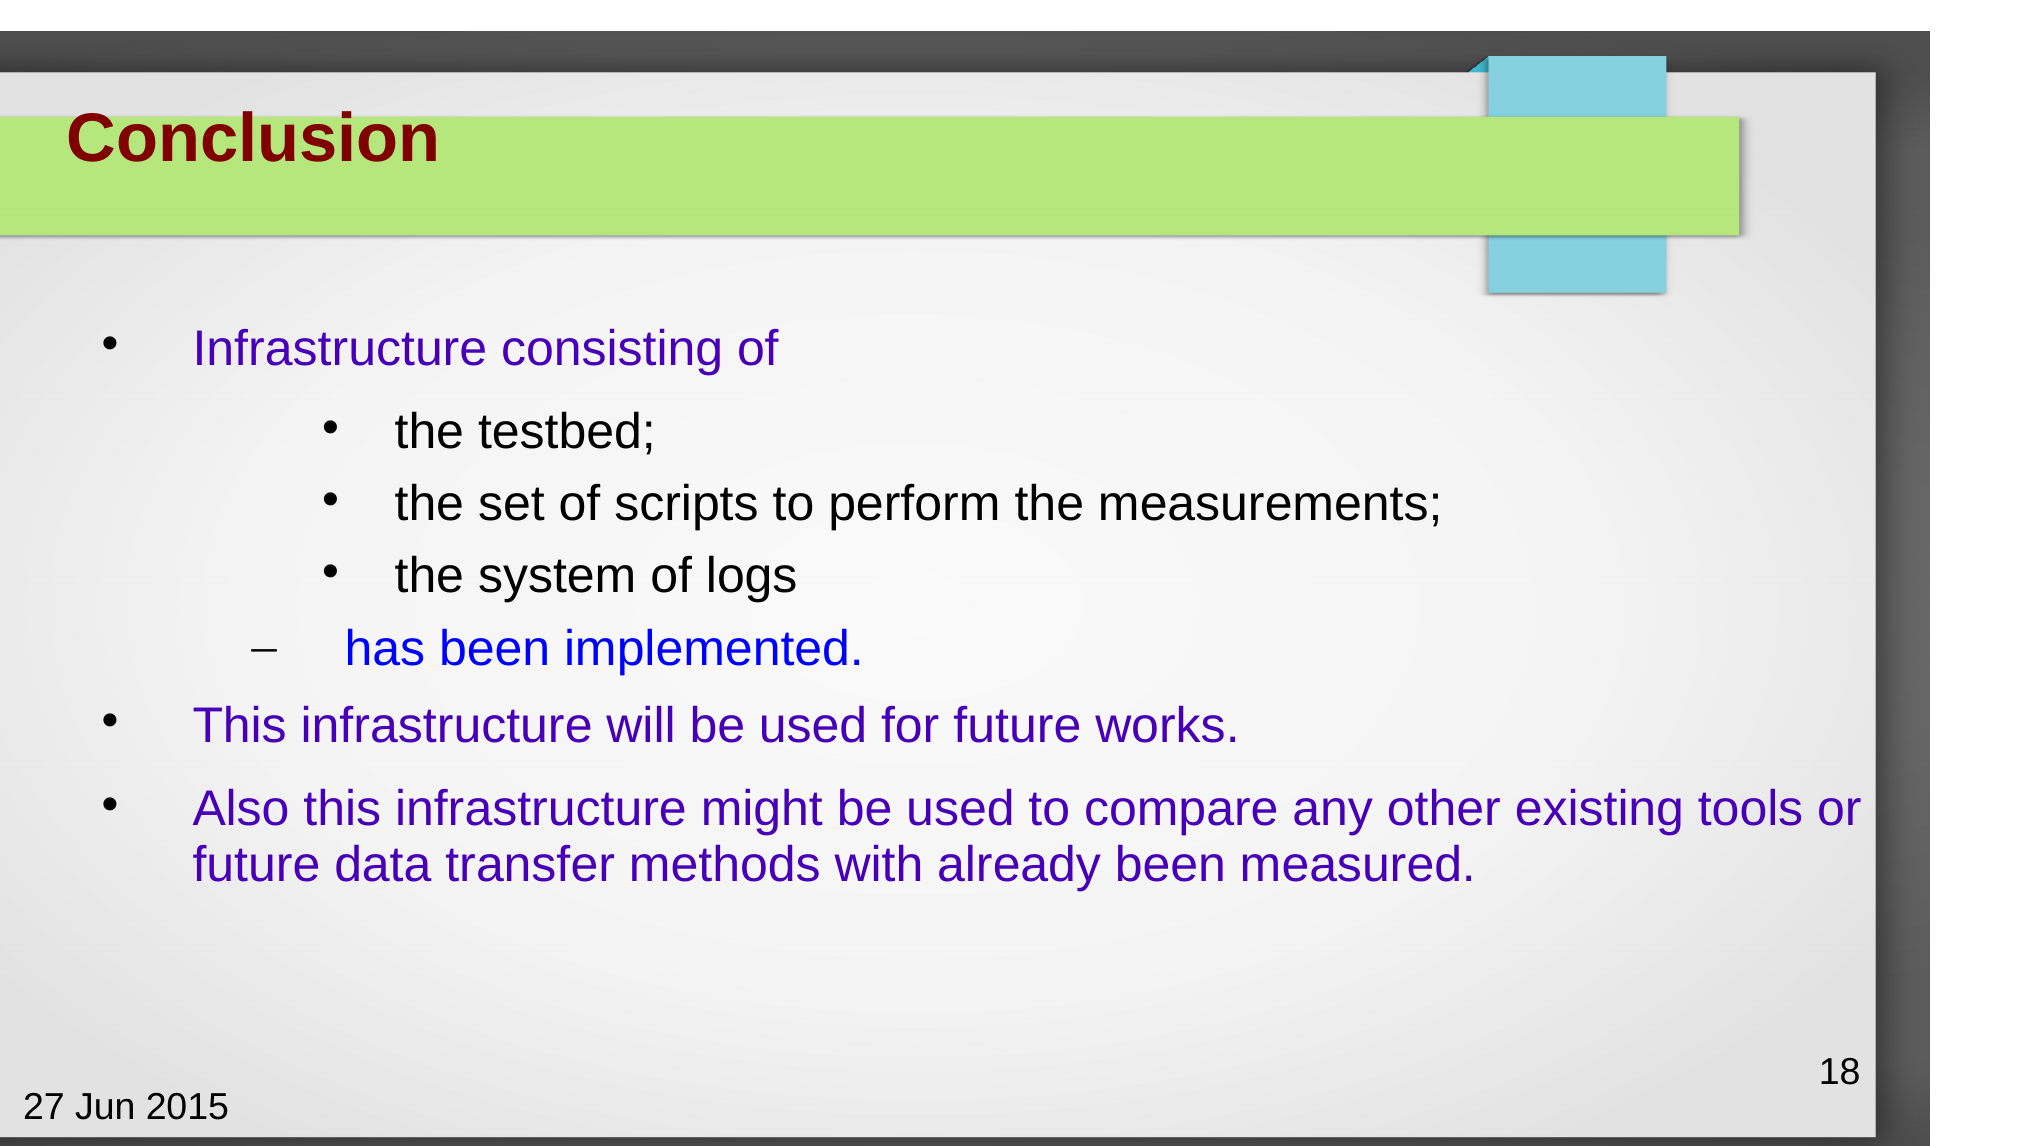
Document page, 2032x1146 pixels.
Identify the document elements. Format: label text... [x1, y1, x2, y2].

title Conclusion [66, 65, 1477, 213]
picture [0, 31, 1930, 1146]
list Infrastructure consisting of the testbed; the set of scripts to perform the measurements; the system of logs has been implemented. This infrastructure will be used for future works. Also this infrastructure might be used to compare any other existing tools or future data transfer methods with already been measured. [101, 317, 1877, 1024]
